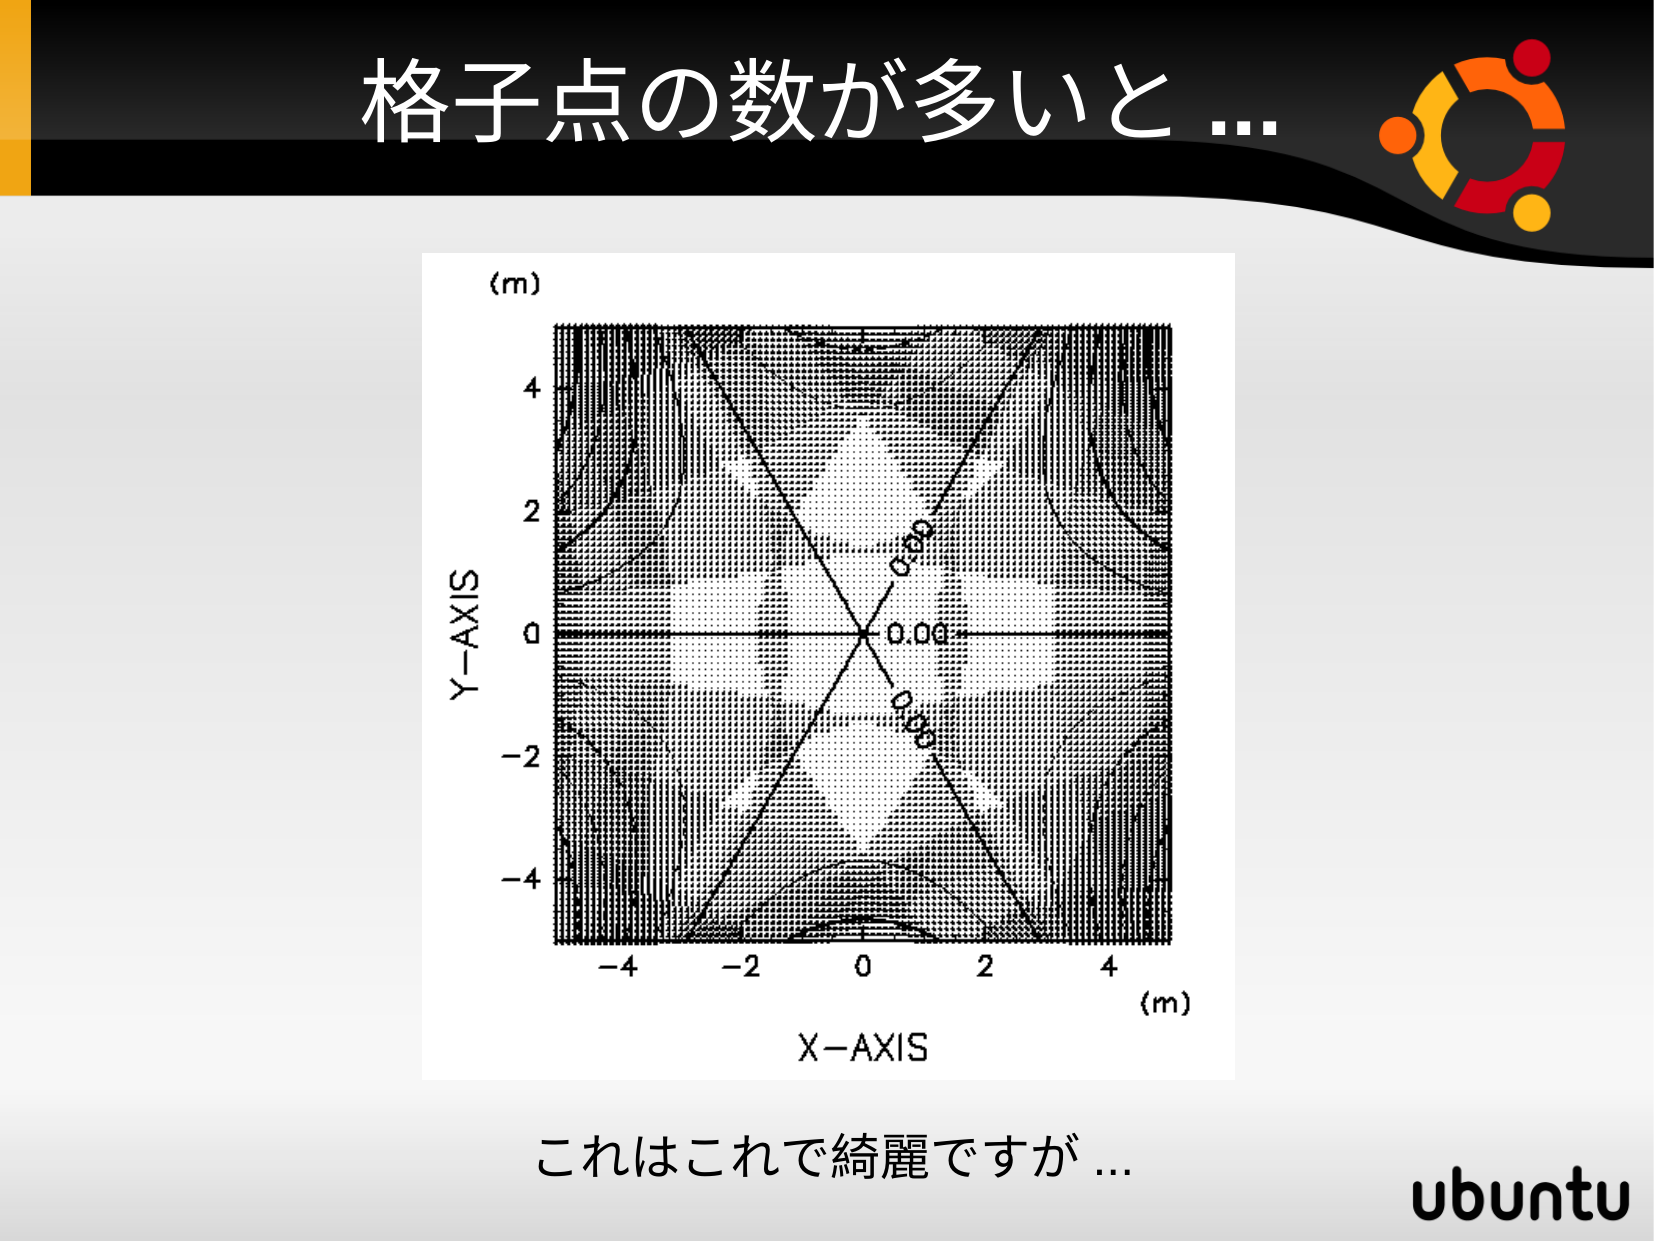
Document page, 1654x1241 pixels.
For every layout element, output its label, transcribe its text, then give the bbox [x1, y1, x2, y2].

picture [0, 0, 1654, 1241]
title 格子点の数が多いと... [76, 0, 1565, 208]
text_box これはこれで綺麗ですが... [183, 1122, 1483, 1201]
